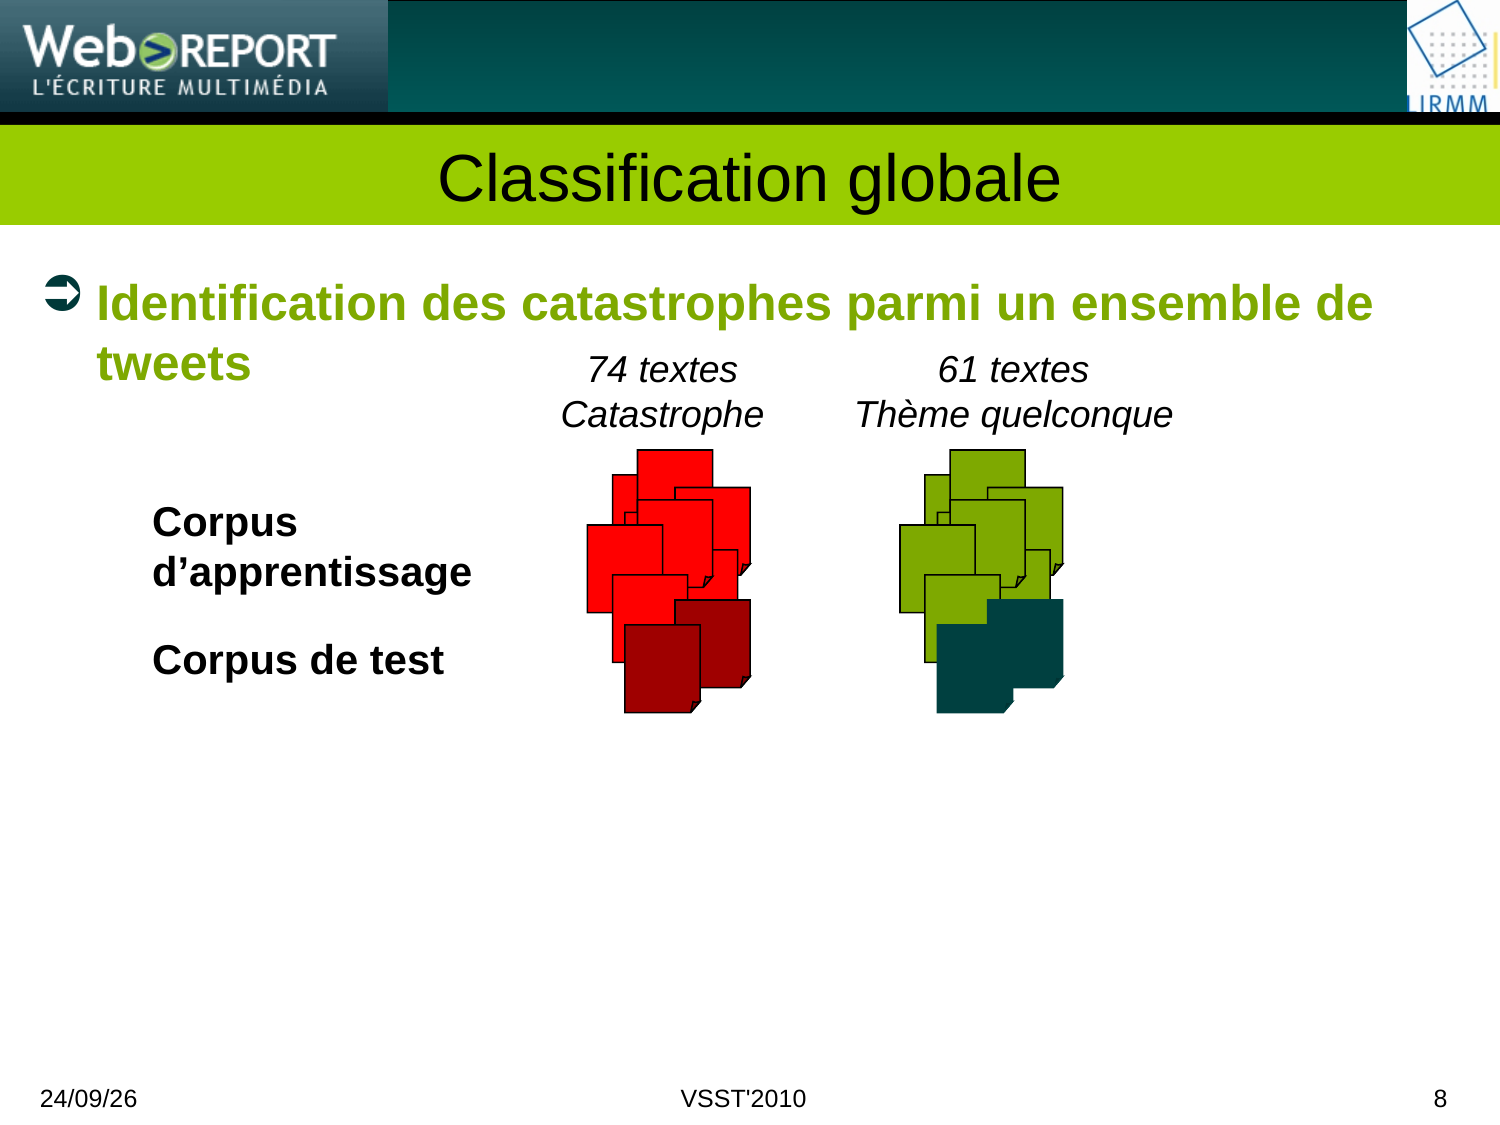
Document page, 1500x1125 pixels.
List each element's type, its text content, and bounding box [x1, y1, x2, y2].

picture [1407, 0, 1500, 112]
text_box 09/01/12 [24, 1074, 338, 1113]
text_box VSST'2010 [362, 1074, 1126, 1113]
list Identification des catastrophes parmi un ensemble de tweets [24, 262, 1463, 1051]
text_box [900, 450, 1063, 713]
title Classification globale [0, 124, 1500, 225]
text_box Corpus de test [137, 624, 501, 691]
text_box [587, 450, 751, 713]
picture [0, 0, 388, 112]
text_box Corpus d’apprentissage [137, 487, 501, 603]
text_box 61 textes Thème quelconque [787, 337, 1241, 443]
text_box <numéro> [1149, 1074, 1463, 1113]
text_box 74 textes Catastrophe [524, 337, 787, 443]
